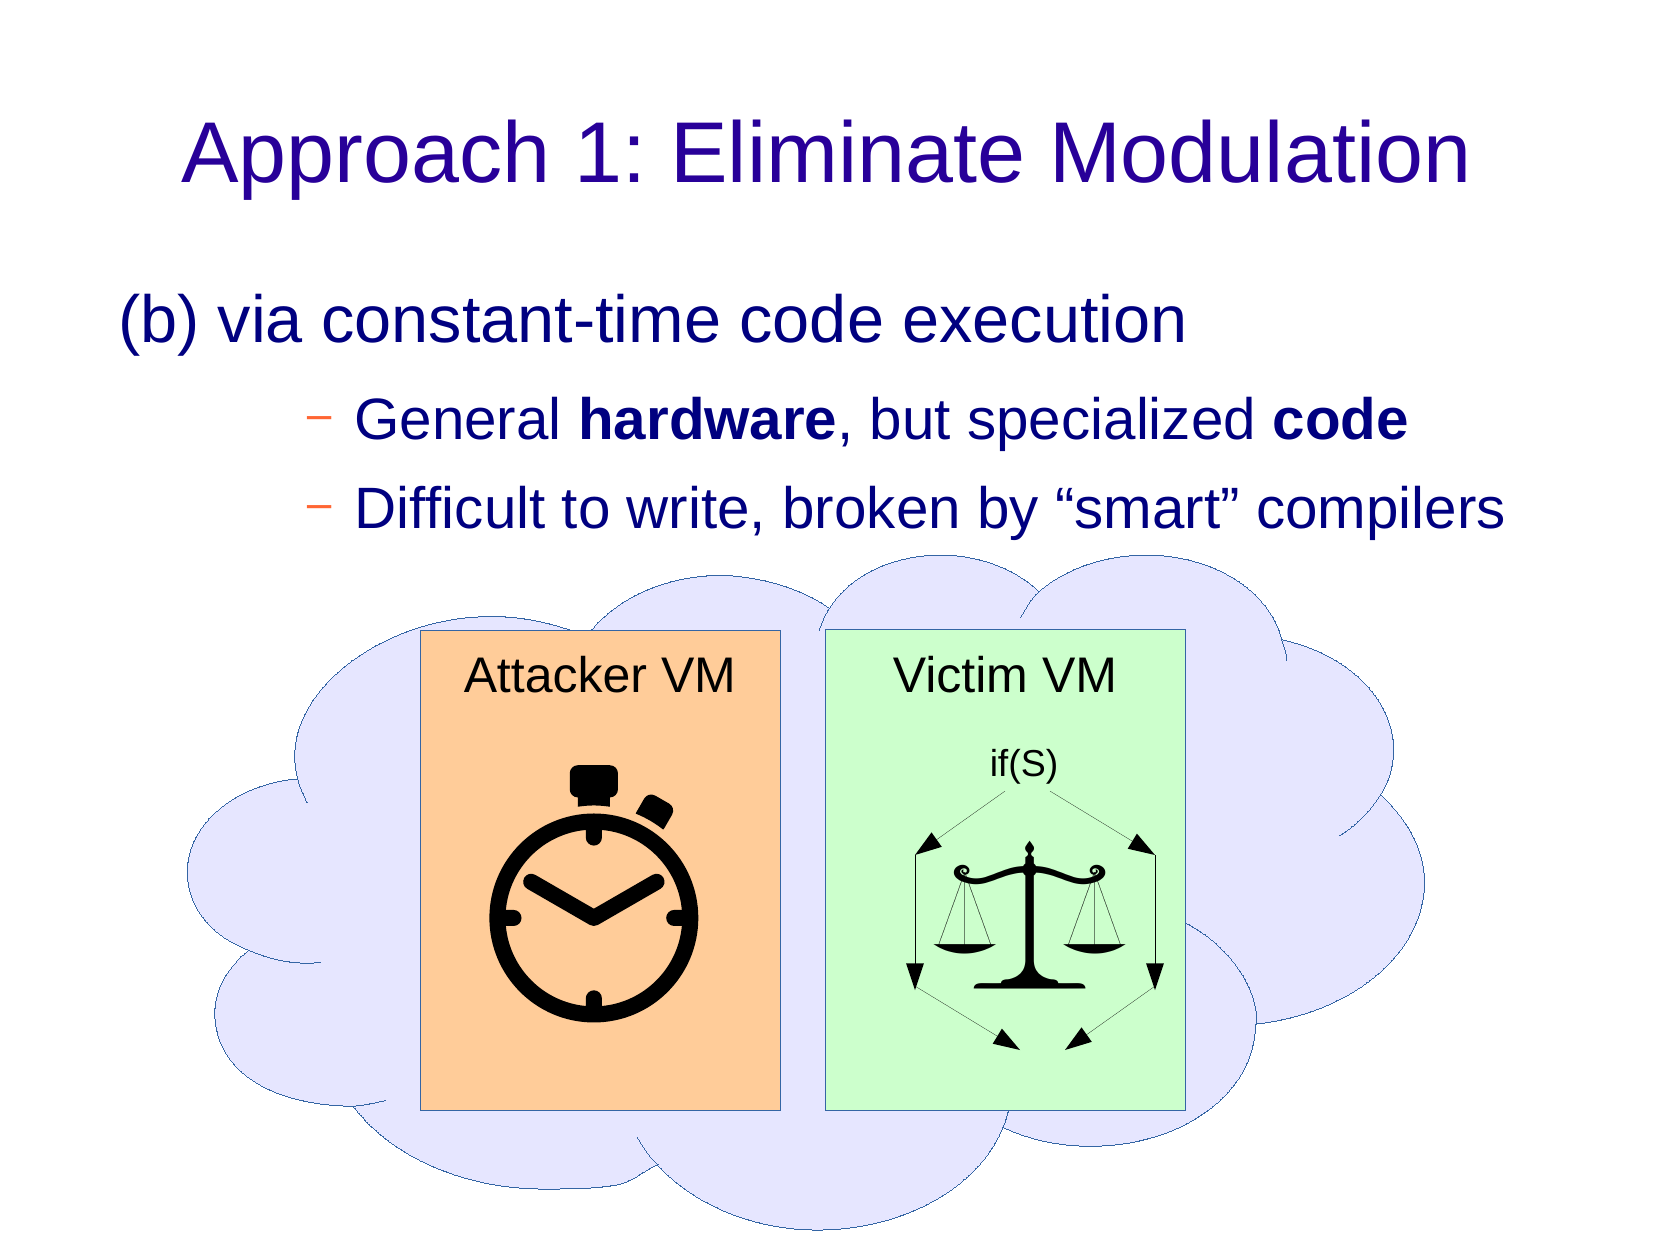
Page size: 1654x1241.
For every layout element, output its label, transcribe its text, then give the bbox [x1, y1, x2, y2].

text_box [187, 555, 1425, 1231]
picture [933, 839, 1126, 991]
text_box if(S) [975, 734, 1141, 792]
title Approach 1: Eliminate Modulation [82, 56, 1571, 250]
picture [465, 765, 723, 1023]
text_box Attacker VM [420, 630, 781, 1111]
list (b) via constant-time code execution General hardware, but specialized code Difficult to write, broken by “smart” compilers [118, 282, 1571, 541]
text_box Victim VM [825, 629, 1186, 1111]
